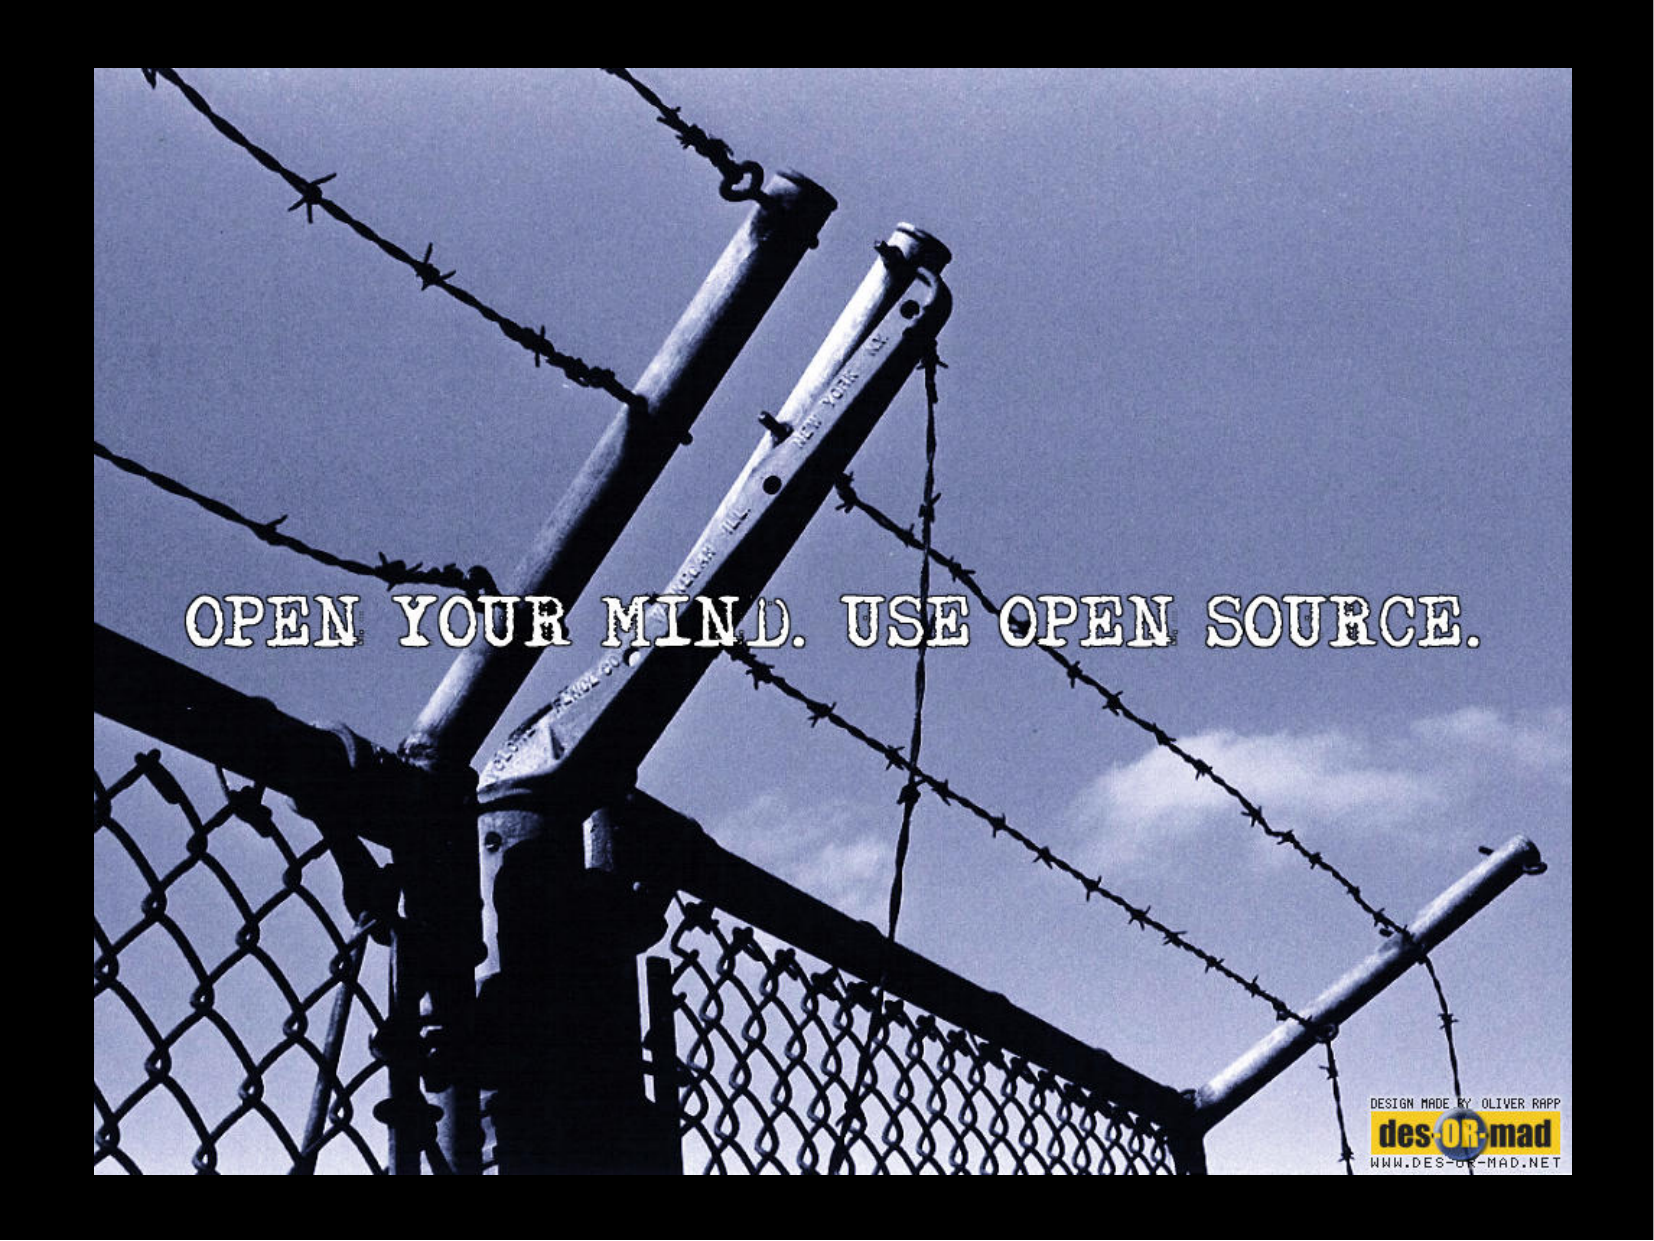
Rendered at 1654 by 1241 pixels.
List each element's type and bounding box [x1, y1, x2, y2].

picture [94, 68, 1572, 1175]
